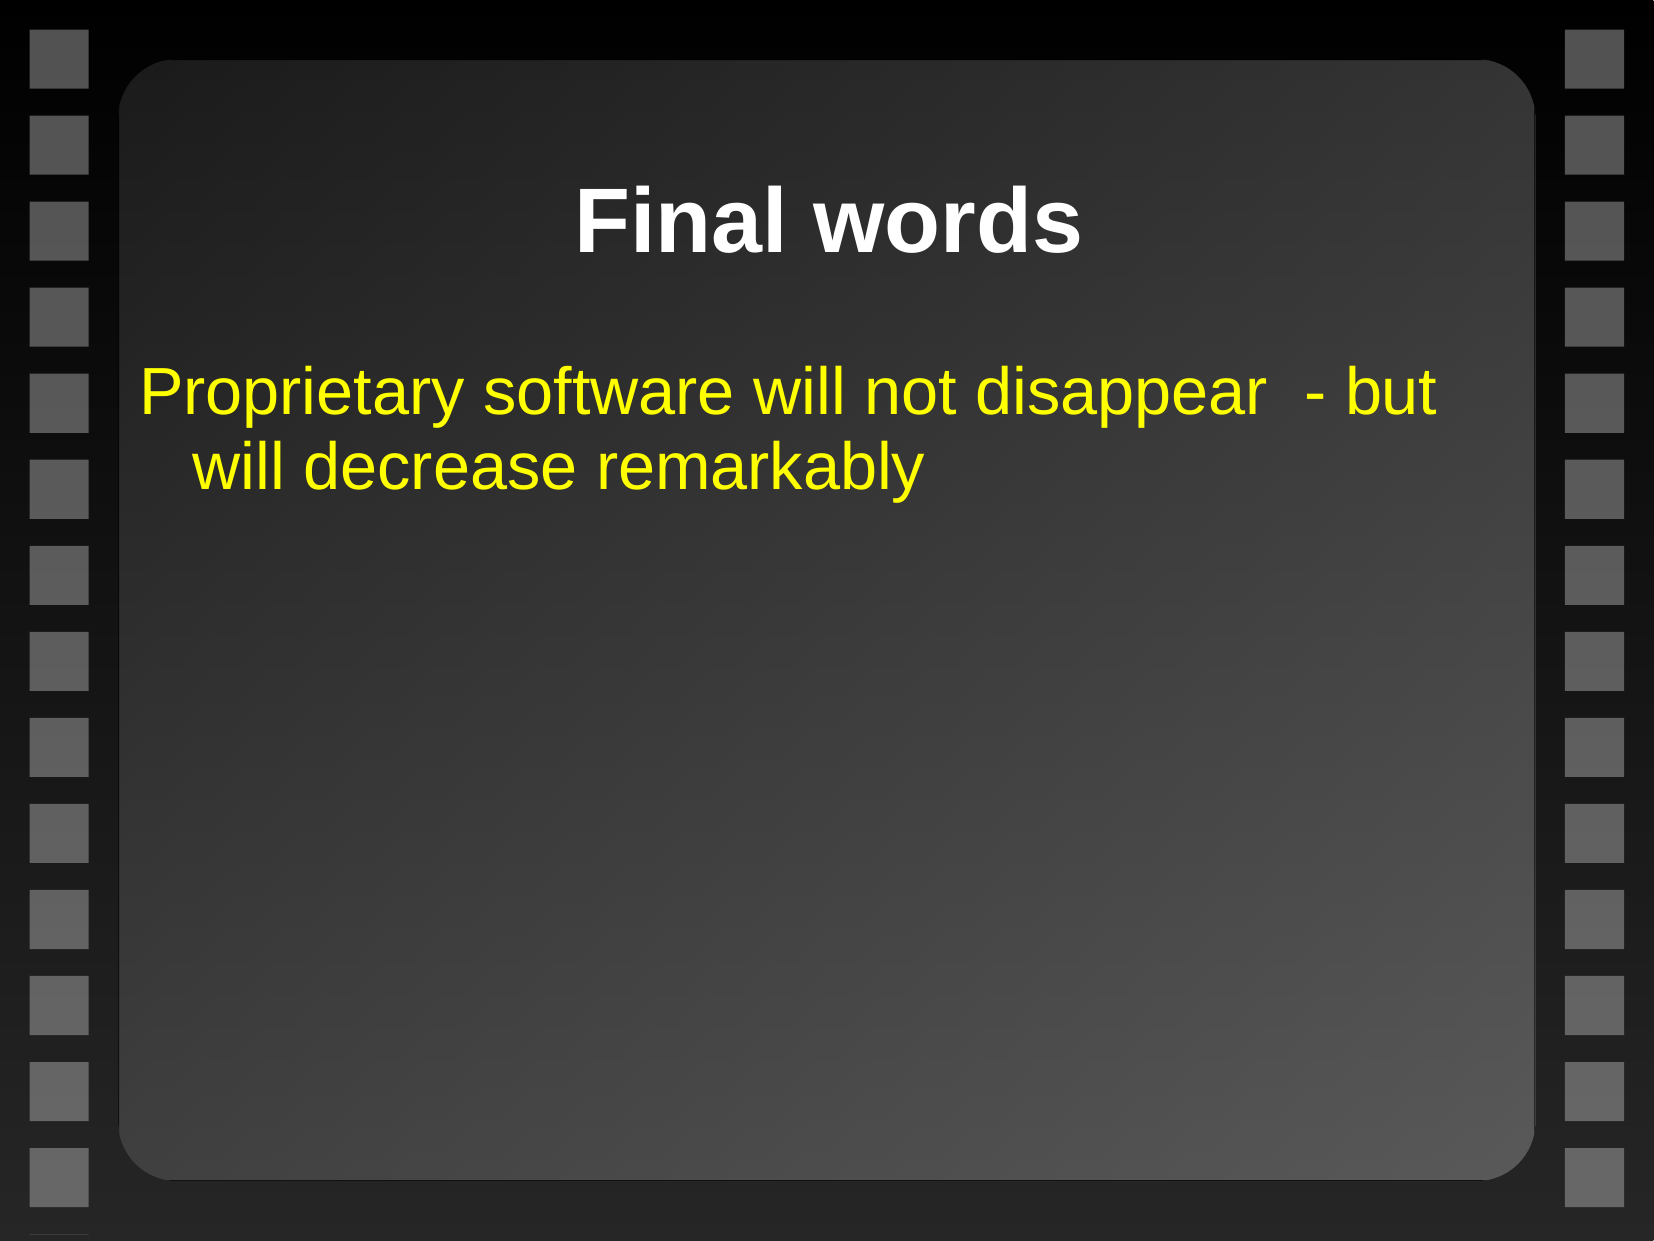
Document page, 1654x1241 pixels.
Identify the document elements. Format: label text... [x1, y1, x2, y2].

title Final words [123, 117, 1536, 325]
list Proprietary software will not disappear - but will decrease remarkably [121, 354, 1534, 1127]
